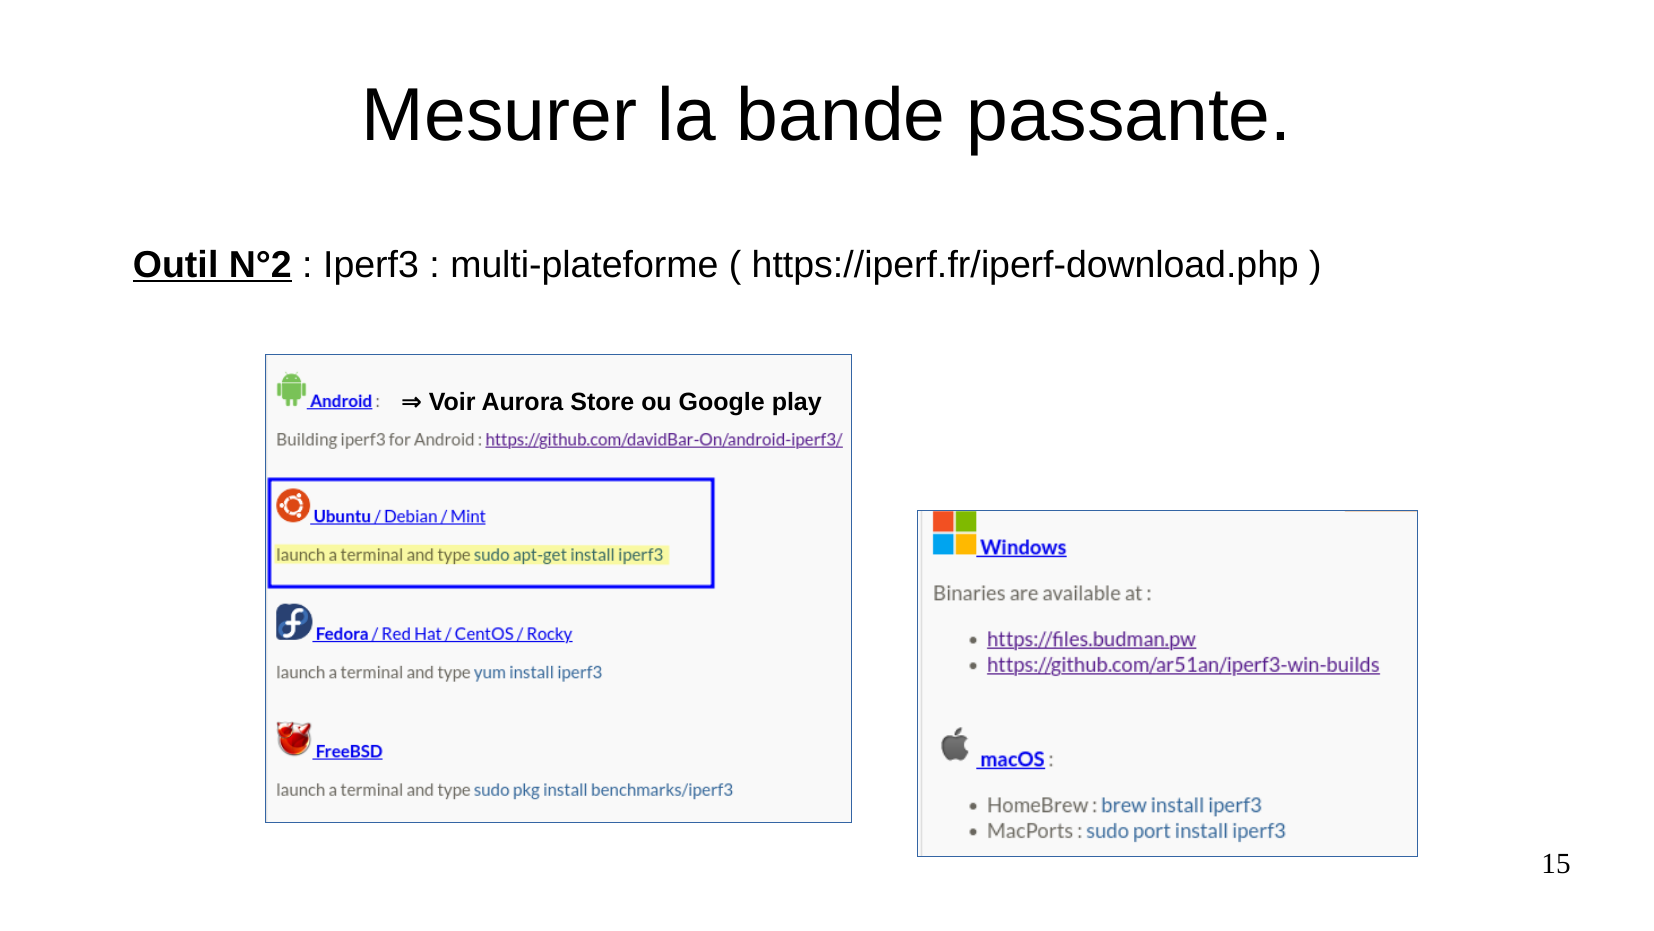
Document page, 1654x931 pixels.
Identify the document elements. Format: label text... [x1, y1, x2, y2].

text_box Outil N°2 : Iperf3 : multi-plateforme ( https://iperf.fr/iperf-download.php ) [118, 236, 1359, 336]
text_box ⇒ Voir Aurora Store ou Google play [386, 380, 841, 424]
picture [917, 510, 1418, 857]
picture [265, 354, 852, 823]
title Mesurer la bande passante. [82, 37, 1571, 193]
